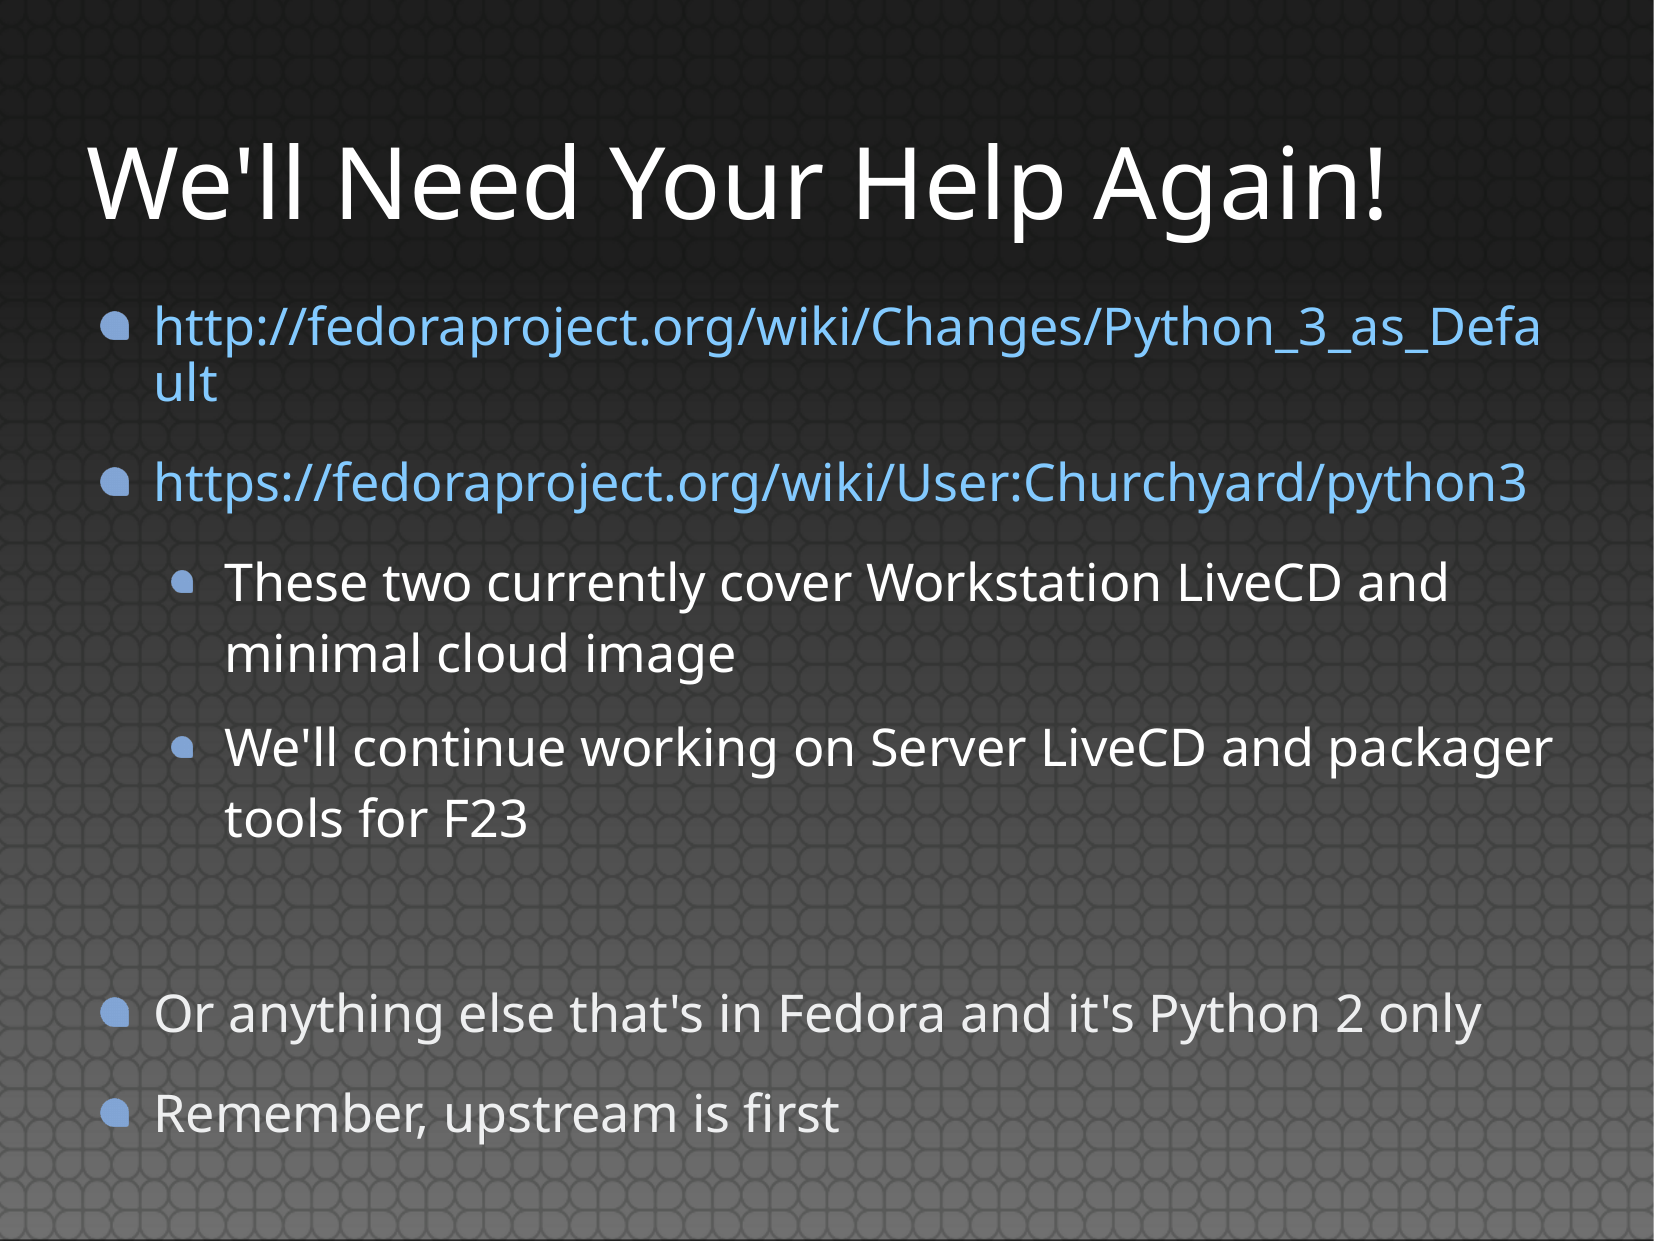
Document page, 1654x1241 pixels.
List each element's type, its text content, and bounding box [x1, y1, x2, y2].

picture [0, 0, 1654, 1241]
list http://fedoraproject.org/wiki/Changes/Python_3_as_Default https://fedoraproject.org/wiki/User:Churchyard/python3 These two currently cover Workstation LiveCD and minimal cloud image We'll continue working on Server LiveCD and packager tools for F23 Or anything else that's in Fedora and it's Python 2 only Remember, upstream is first [82, 290, 1571, 1066]
title We'll Need Your Help Again! [86, 112, 1576, 249]
